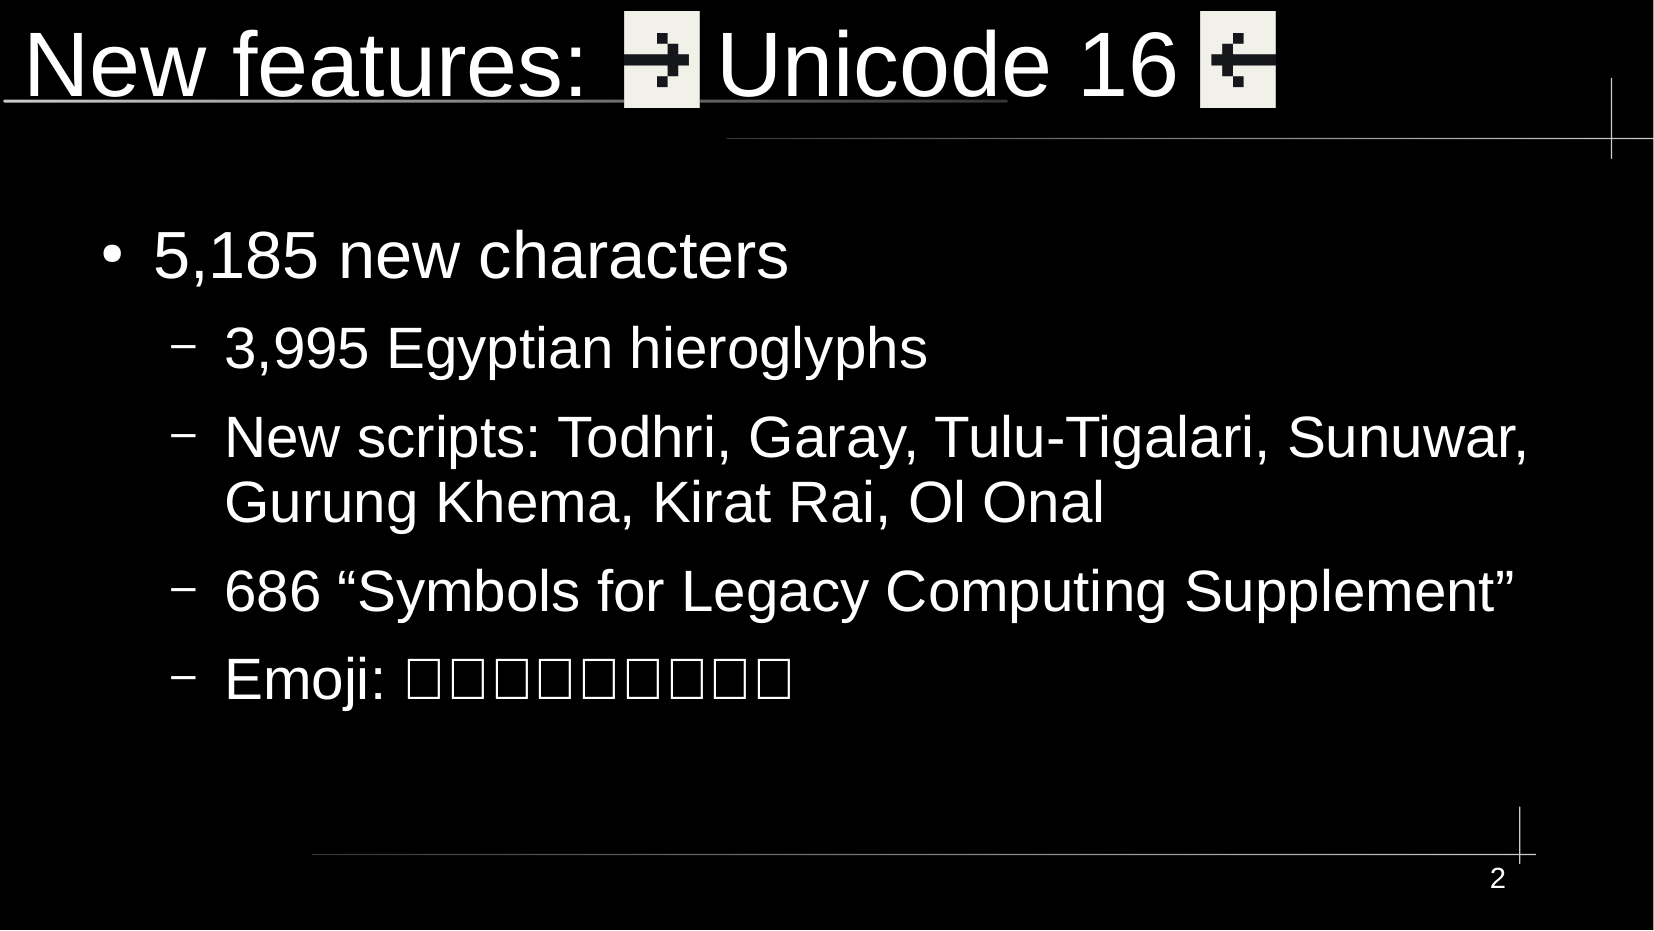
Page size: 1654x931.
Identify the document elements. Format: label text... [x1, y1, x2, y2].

picture [1200, 11, 1276, 108]
list 5,185 new characters 3,995 Egyptian hieroglyphs New scripts: Todhri, Garay, Tulu-Tigalari, Sunuwar, Gurung Khema, Kirat Rai, Ol Onal 686 “Symbols for Legacy Computing Supplement” Emoji: 🫩🫆🪾🫜🪉🪏🫟🇨🇶 [82, 217, 1571, 758]
title New features: Unicode 16 [23, 11, 1589, 119]
picture [624, 11, 700, 108]
